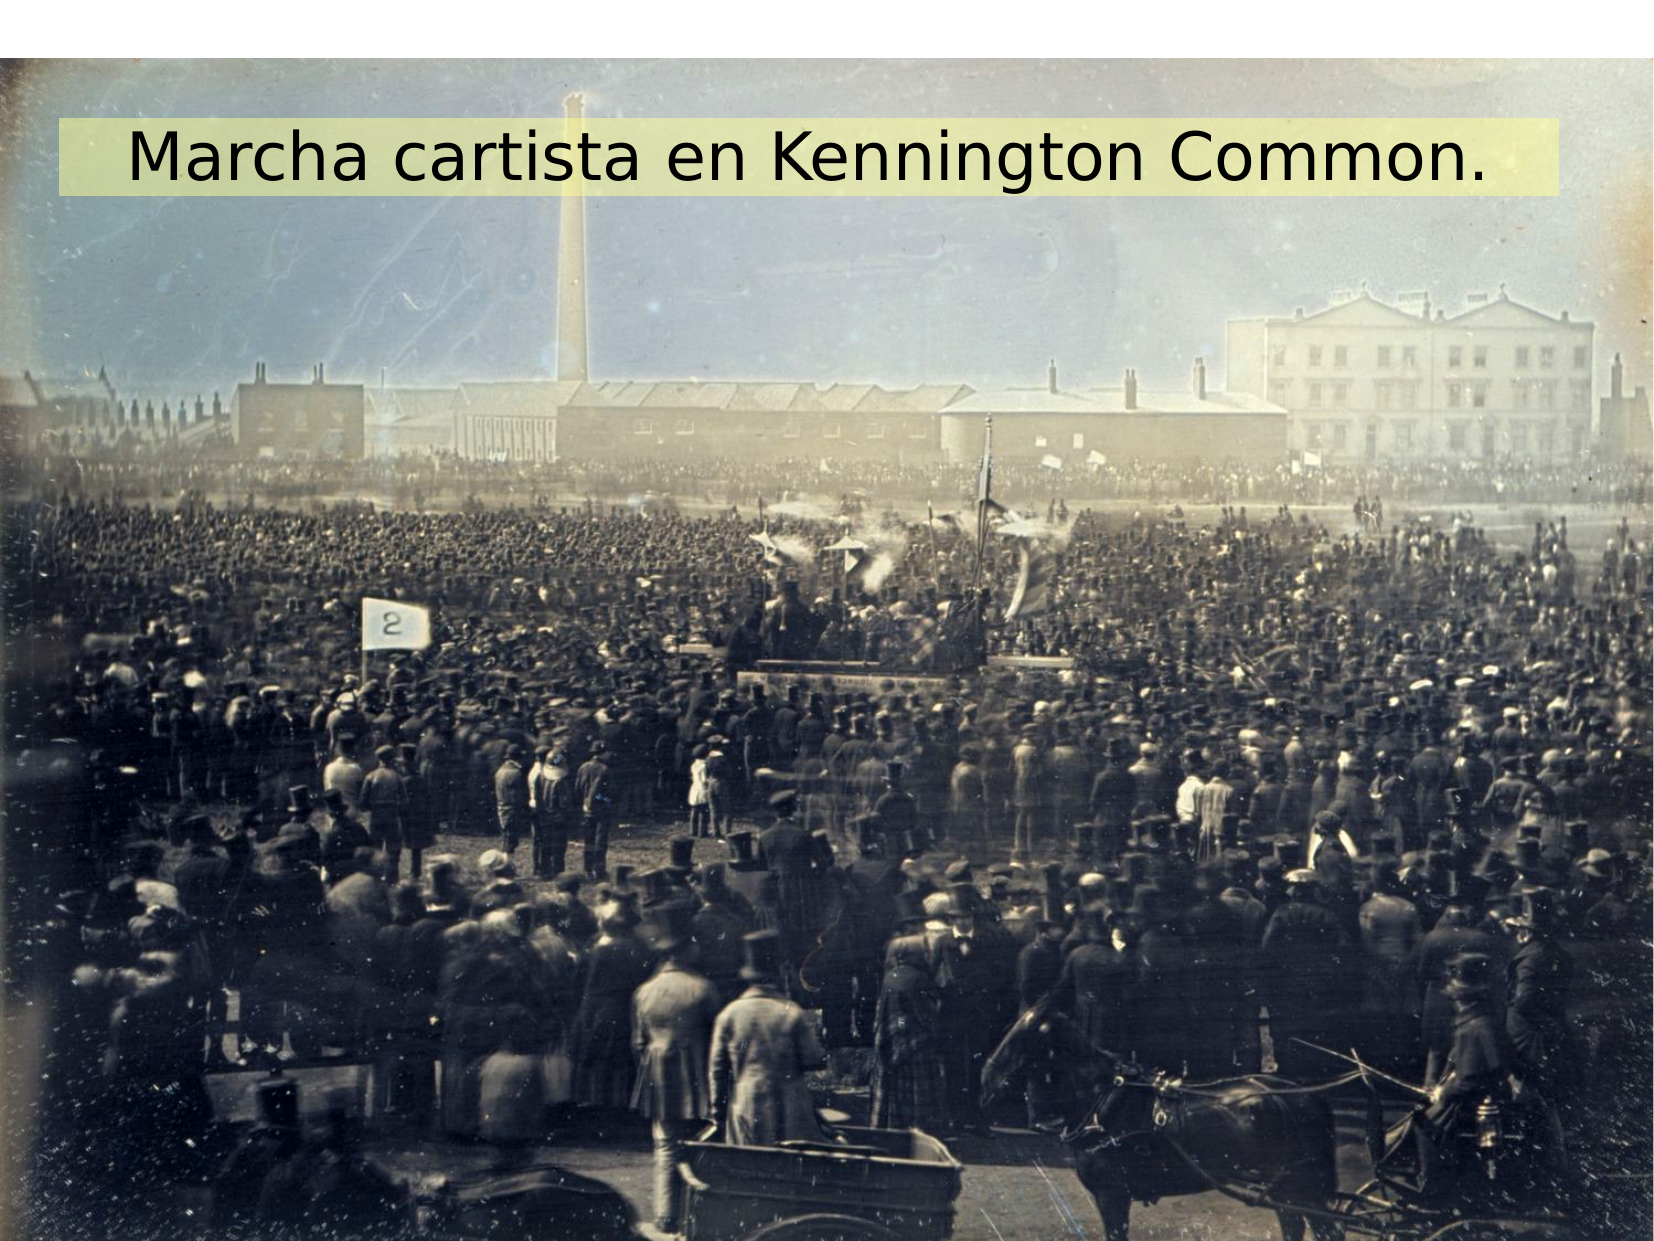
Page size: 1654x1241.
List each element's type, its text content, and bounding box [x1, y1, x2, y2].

subtitle Marcha cartista en Kennington Common. [59, 118, 1560, 196]
picture [0, 58, 1654, 1241]
